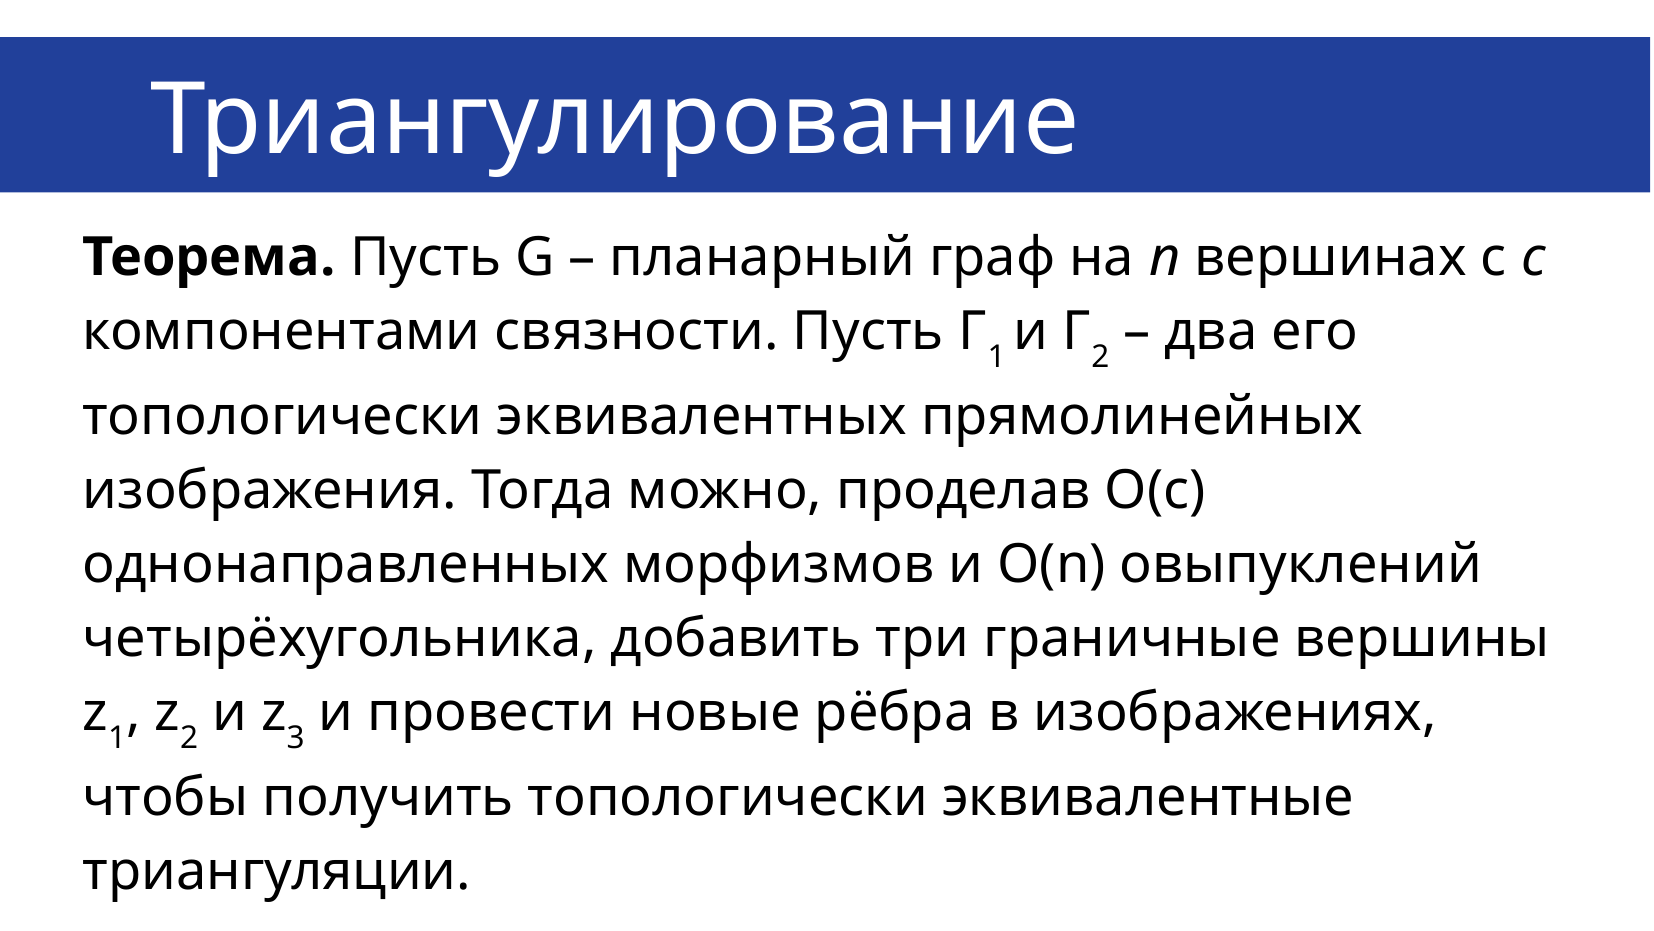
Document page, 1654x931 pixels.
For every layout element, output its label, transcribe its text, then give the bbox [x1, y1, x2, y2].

title Триангулирование [0, 37, 1651, 193]
subtitle Теорема. Пусть G – планарный граф на n вершинах с c компонентами связности. Пусть Г1 и Г2 – два его топологически эквивалентных прямолинейных изображения. Тогда можно, проделав O(c) однонаправленных морфизмов и O(n) овыпуклений четырёхугольника, добавить три граничные вершины z1, z2 и z3 и провести новые рёбра в изображениях, чтобы получить топологически эквивалентные триангуляции. [82, 217, 1576, 906]
